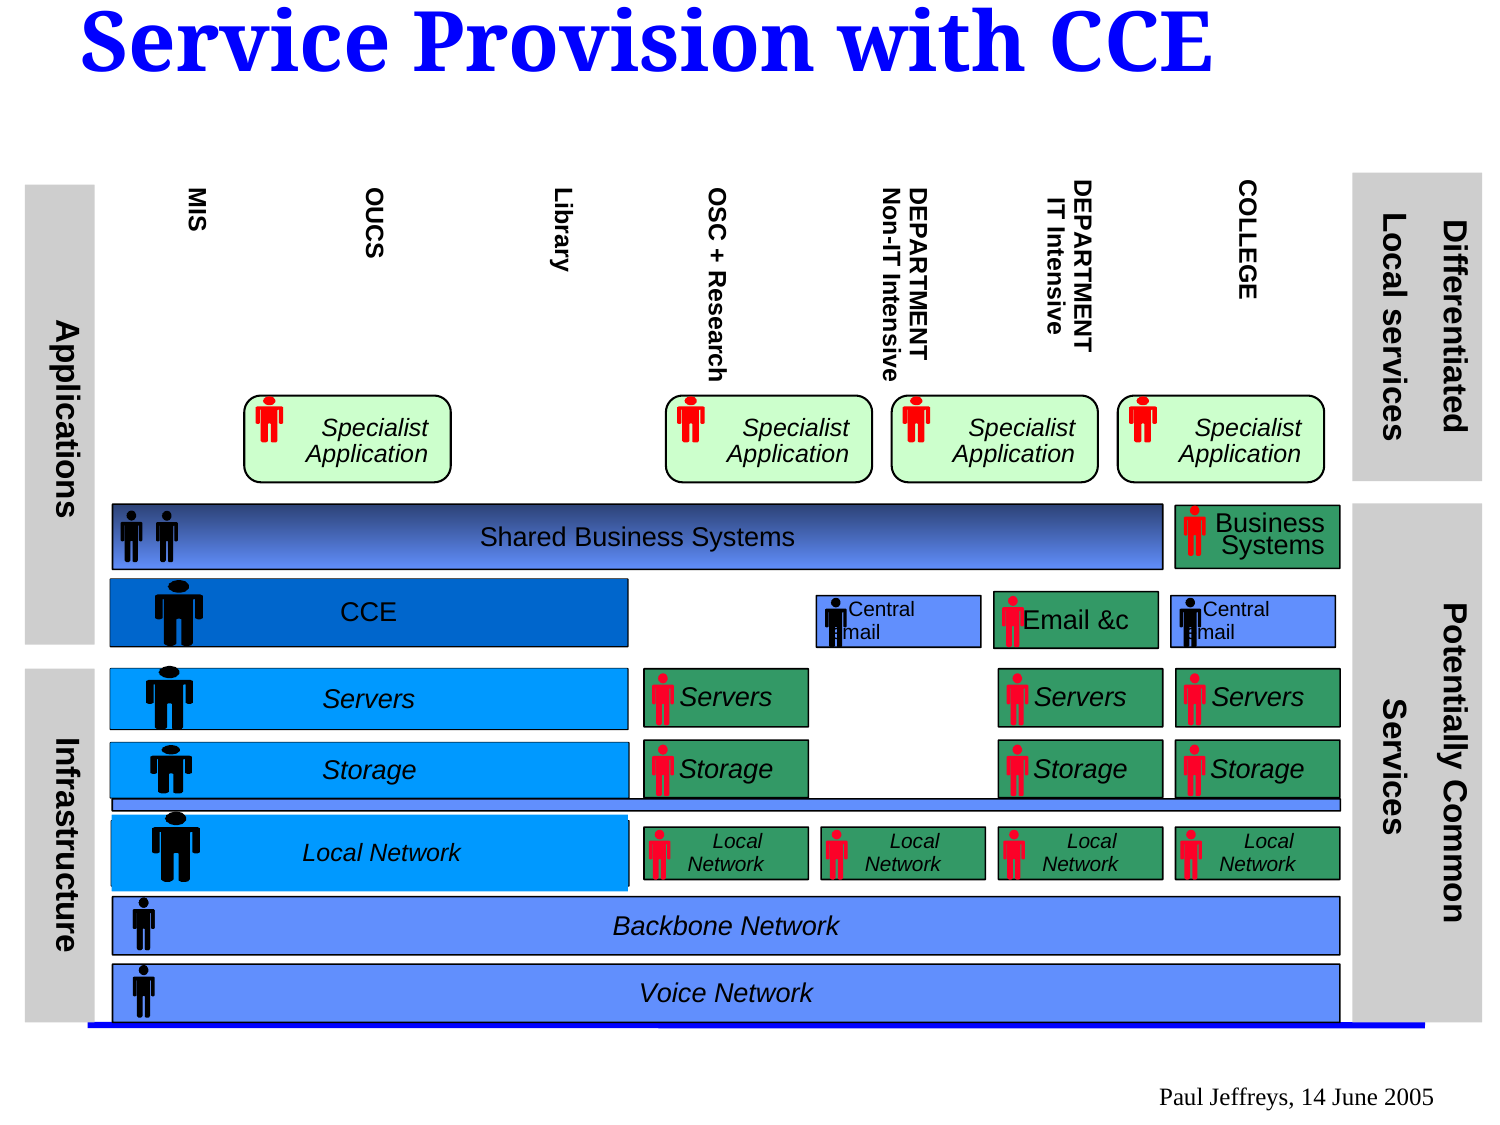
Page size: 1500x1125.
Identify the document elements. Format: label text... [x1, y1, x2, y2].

text_box [821, 827, 986, 880]
text_box COLLEGE [1210, 172, 1271, 308]
text_box [110, 740, 1341, 811]
text_box [112, 964, 1340, 1023]
text_box [993, 591, 1159, 649]
text_box [110, 579, 628, 647]
text_box [643, 827, 809, 880]
text_box [1170, 595, 1336, 648]
text_box [112, 504, 1163, 570]
text_box [1175, 668, 1341, 727]
text_box [110, 668, 167, 730]
text_box [172, 668, 628, 730]
text_box [112, 896, 1340, 955]
text_box [998, 668, 1163, 727]
text_box [1117, 395, 1325, 483]
text_box [111, 814, 629, 892]
text_box [24, 184, 95, 645]
text_box [24, 668, 95, 1023]
text_box [165, 704, 173, 730]
text_box [998, 827, 1163, 880]
text_box [1352, 503, 1483, 1023]
text_box [643, 668, 809, 727]
text_box DEPARTMENT IT Intensive [1021, 172, 1106, 361]
text_box [816, 595, 981, 648]
text_box [1352, 172, 1483, 482]
text_box [891, 395, 1098, 483]
text_box [665, 395, 873, 483]
text_box [244, 395, 451, 483]
text_box [1175, 505, 1340, 569]
text_box [1175, 827, 1340, 880]
